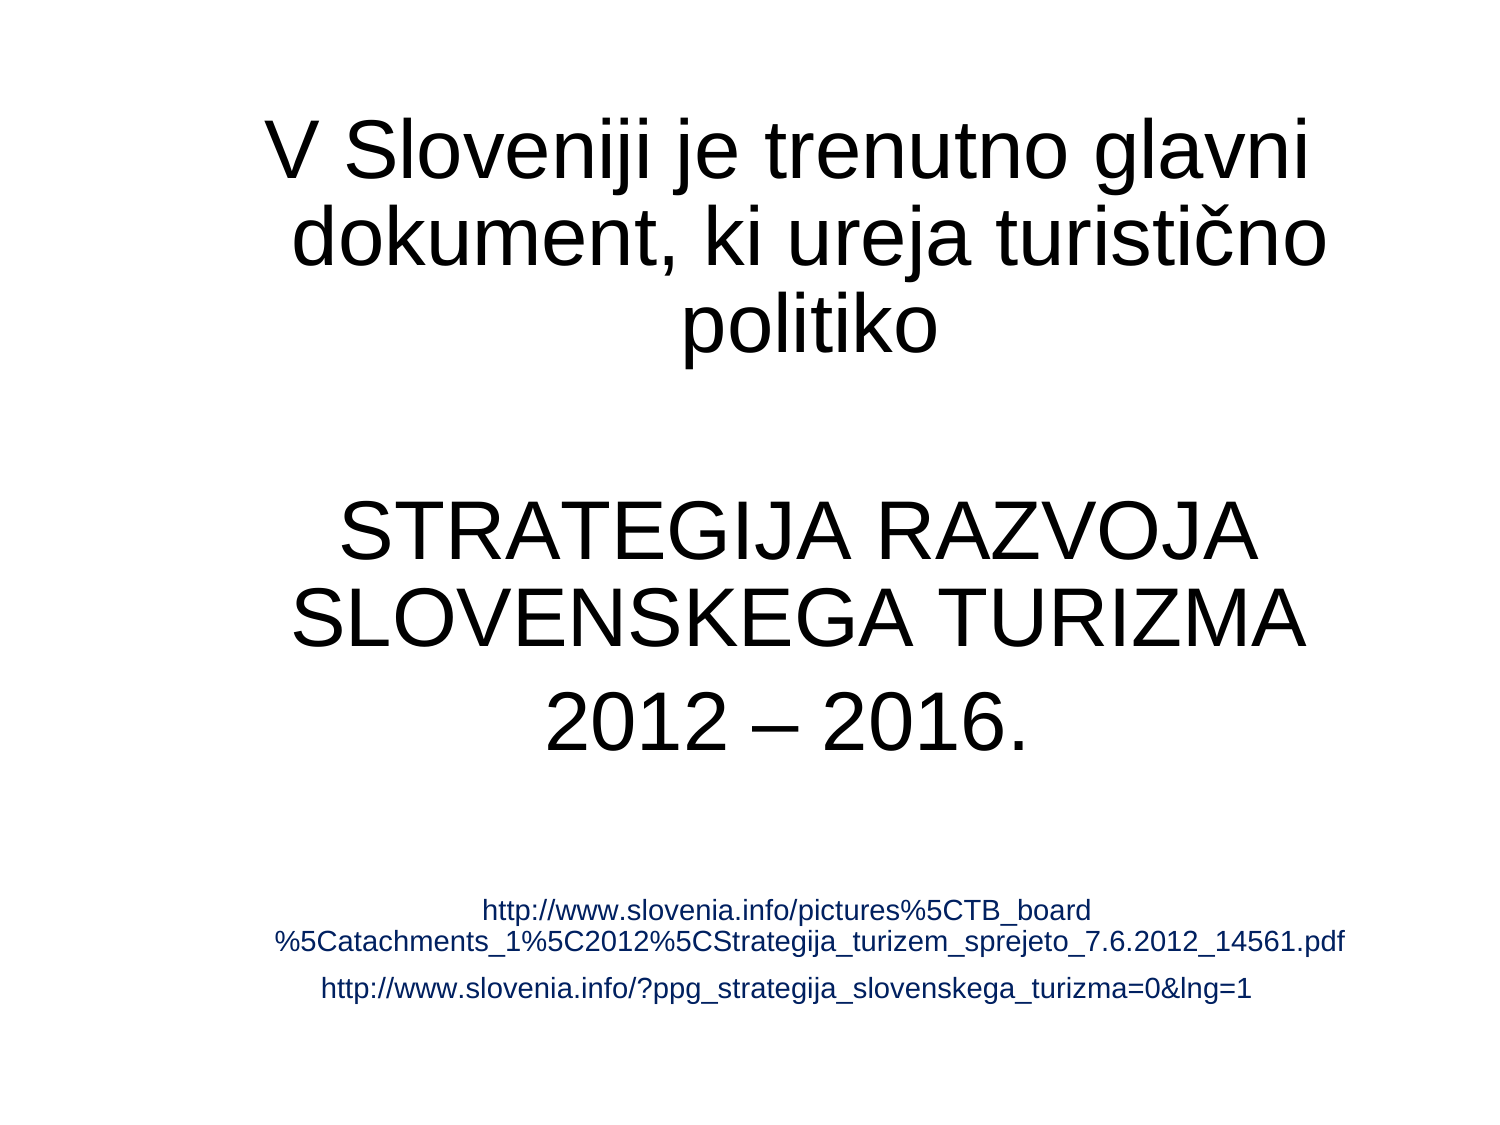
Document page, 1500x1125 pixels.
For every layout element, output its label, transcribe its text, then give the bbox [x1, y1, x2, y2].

text_box V Sloveniji je trenutno glavni dokument, ki ureja turistično politiko STRATEGIJA RAZVOJA SLOVENSKEGA TURIZMA 2012 – 2016. http://www.slovenia.info/pictures%5CTB_board%5Catachments_1%5C2012%5CStrategija_turizem_sprejeto_7.6.2012_14561.pdf http://www.slovenia.info/?ppg_strategija_slovenskega_turizma=0&lng=1 [75, 78, 1425, 1083]
